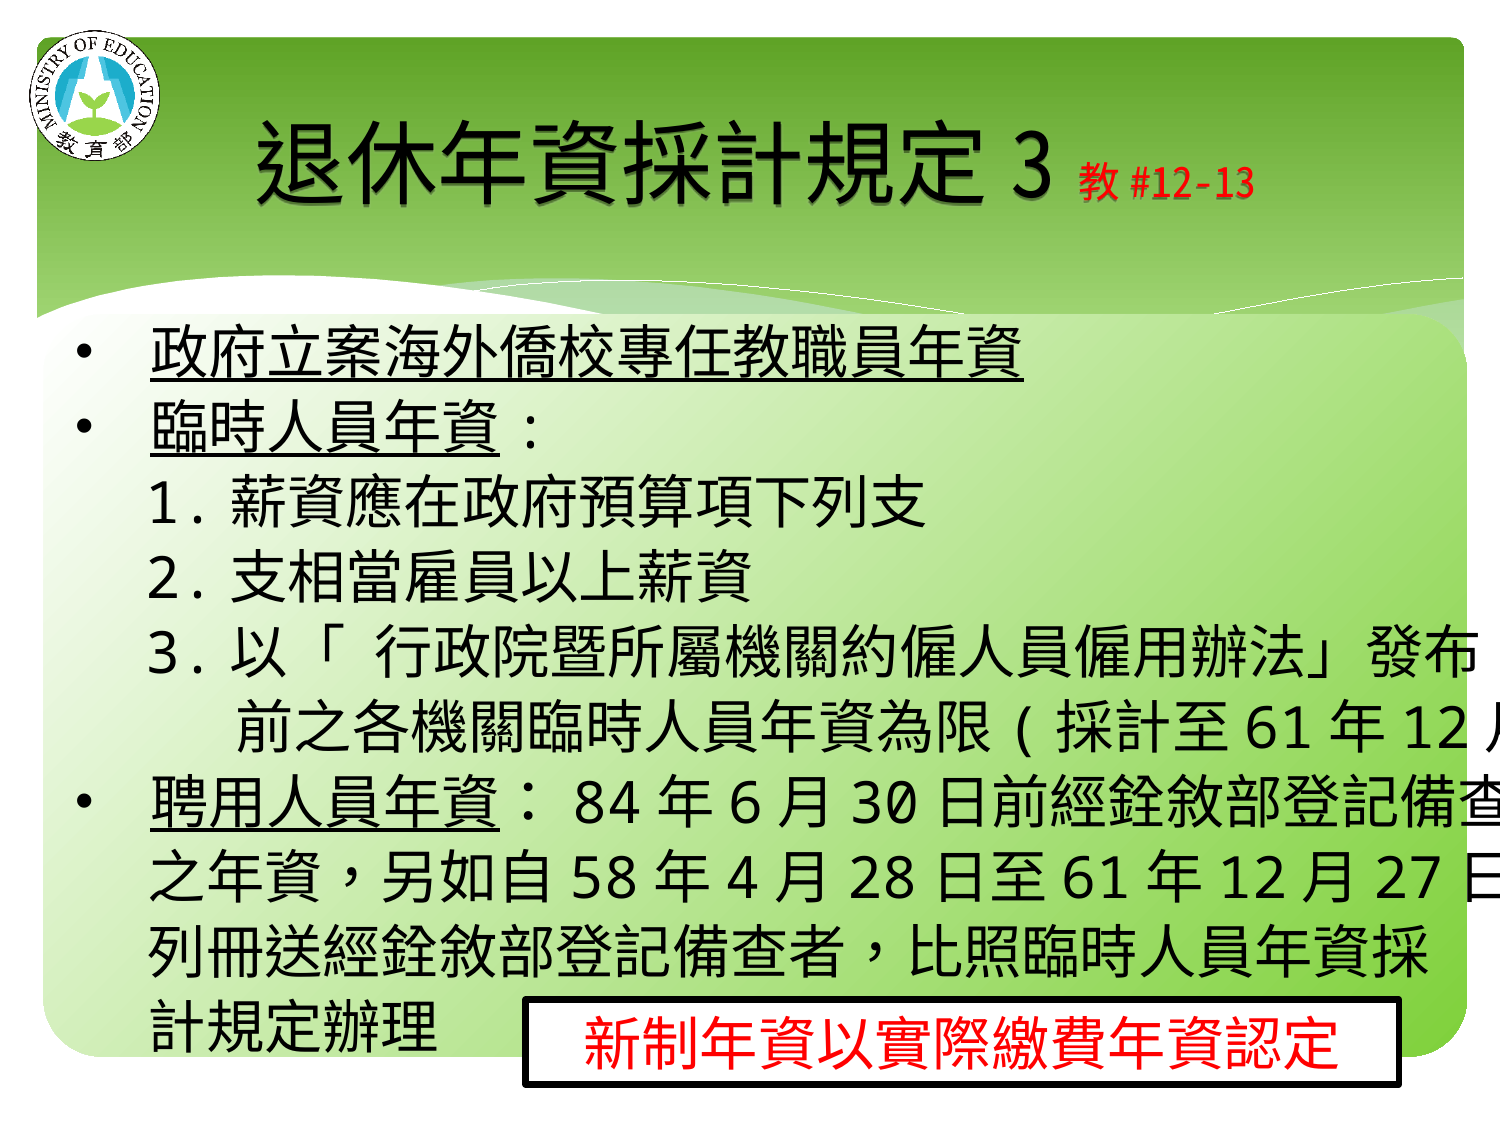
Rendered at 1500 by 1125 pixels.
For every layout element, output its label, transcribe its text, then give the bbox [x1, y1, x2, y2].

text_box 政府立案海外僑校專任教職員年資 臨時人員年資: 1.薪資應在政府預算項下列支 2.支相當雇員以上薪資 3.以「 行政院暨所屬機關約僱人員僱用辦法」發布 前之各機關臨時人員年資為限(採計至61年12月) 聘用人員年資：84年6月30日前經銓敘部登記備查 之年資，另如自58年4月28日至61年12月27日，未 列冊送經銓敘部登記備查者，比照臨時人員年資採 計規定辦理 [43, 314, 1467, 1057]
picture [29, 30, 160, 161]
title 退休年資採計規定3教#12-13 [87, 90, 1424, 233]
text_box 新制年資以實際繳費年資認定 [525, 999, 1399, 1085]
